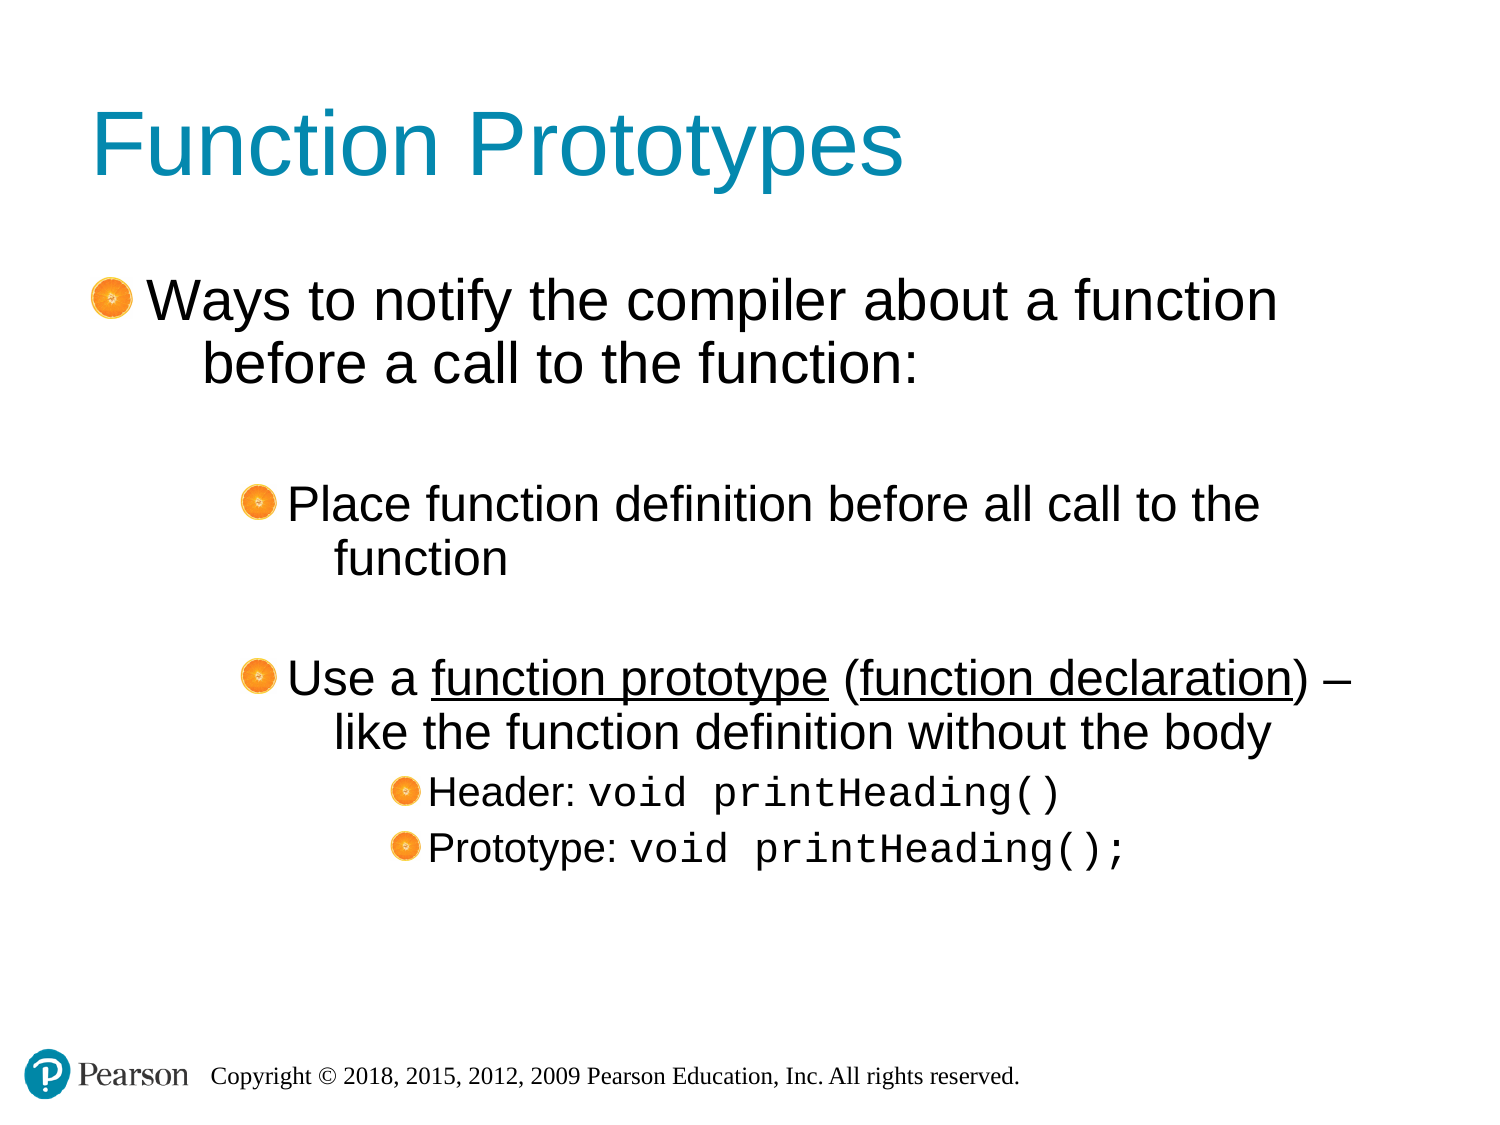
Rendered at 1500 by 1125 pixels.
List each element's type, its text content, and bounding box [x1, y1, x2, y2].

title Function Prototypes [75, 45, 1426, 233]
list Ways to notify the compiler about a function before a call to the function: Place function definition before all call to the function Use a function prototype (function declaration) – like the function definition without the body Header: void printHeading() Prototype: void printHeading(); [75, 262, 1426, 1005]
